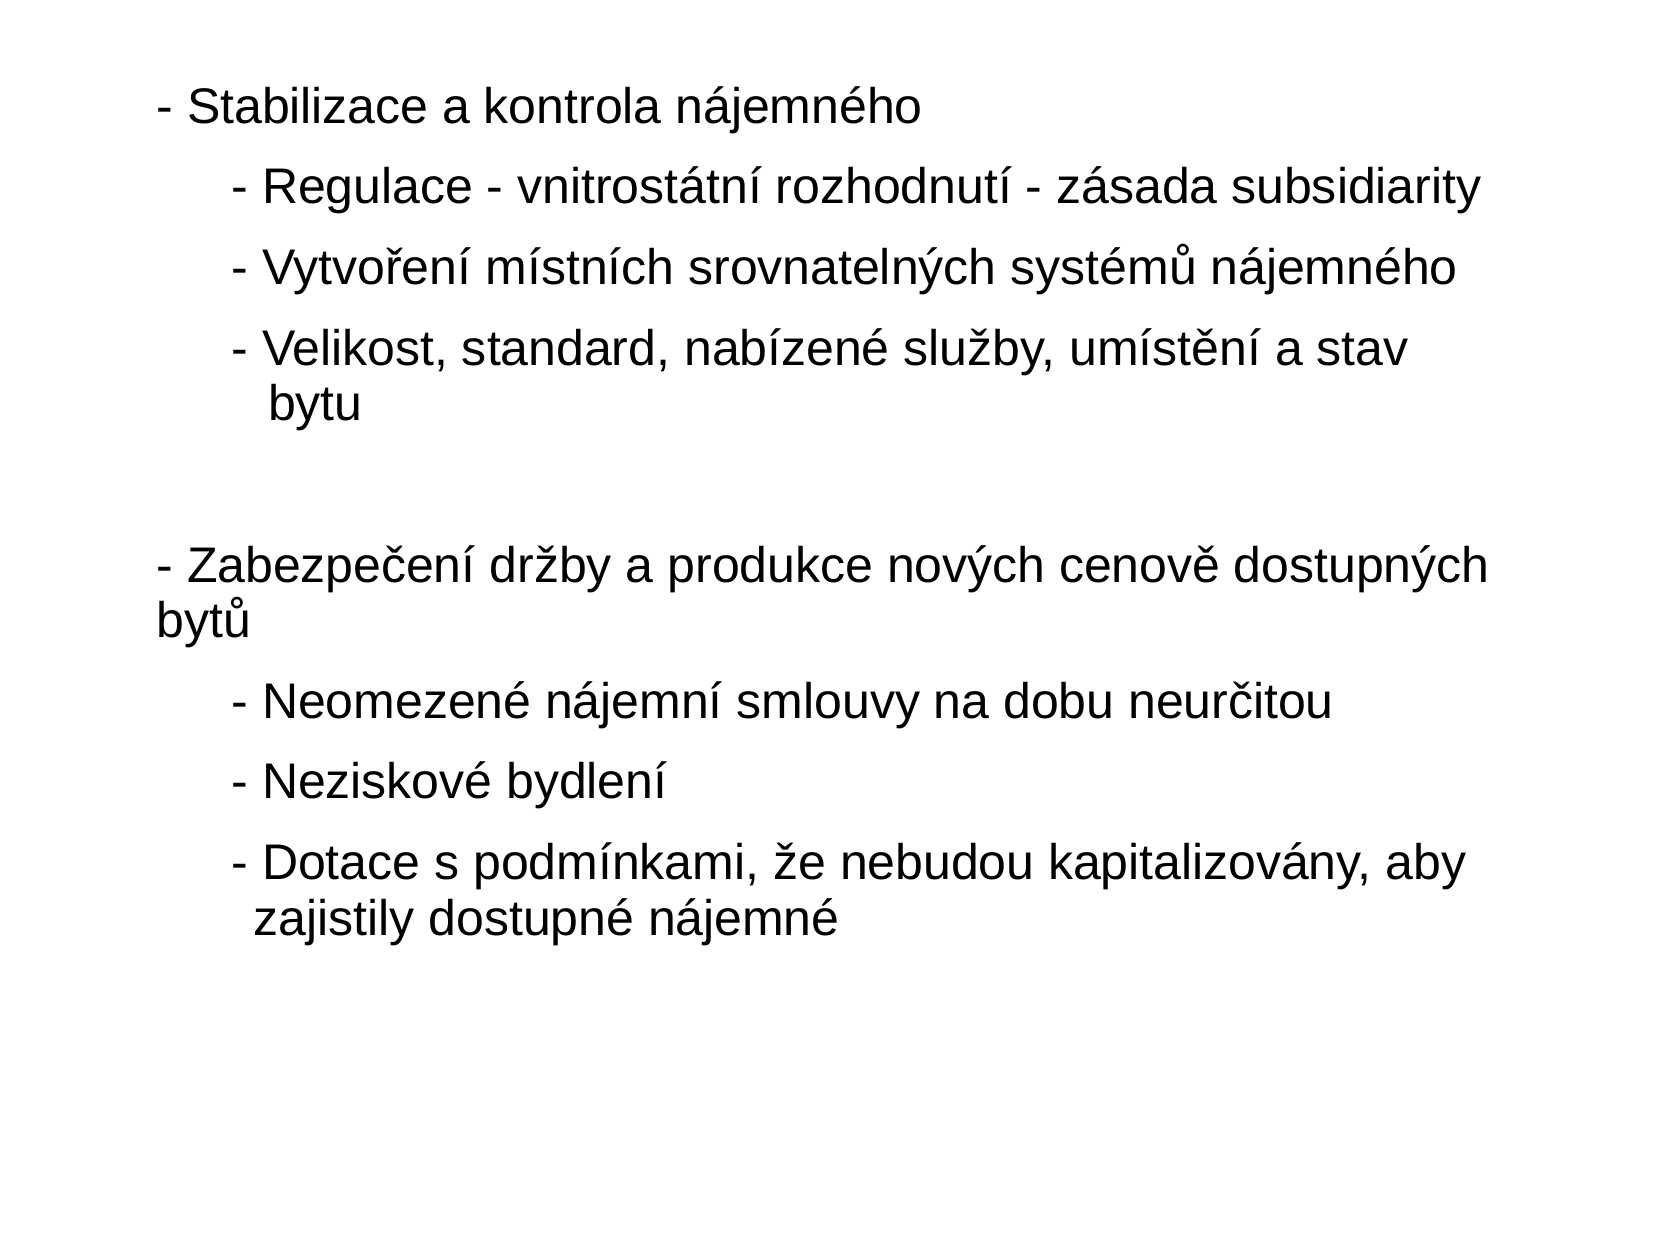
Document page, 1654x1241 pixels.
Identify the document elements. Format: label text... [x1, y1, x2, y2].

text_box - Stabilizace a kontrola nájemného - Regulace - vnitrostátní rozhodnutí - zásada subsidiarity - Vytvoření místních srovnatelných systémů nájemného - Velikost, standard, nabízené služby, umístění a stav bytu - Zabezpečení držby a produkce nových cenově dostupných bytů - Neomezené nájemní smlouvy na dobu neurčitou - Neziskové bydlení - Dotace s podmínkami, že nebudou kapitalizovány, aby zajistily dostupné nájemné [141, 70, 1512, 1134]
